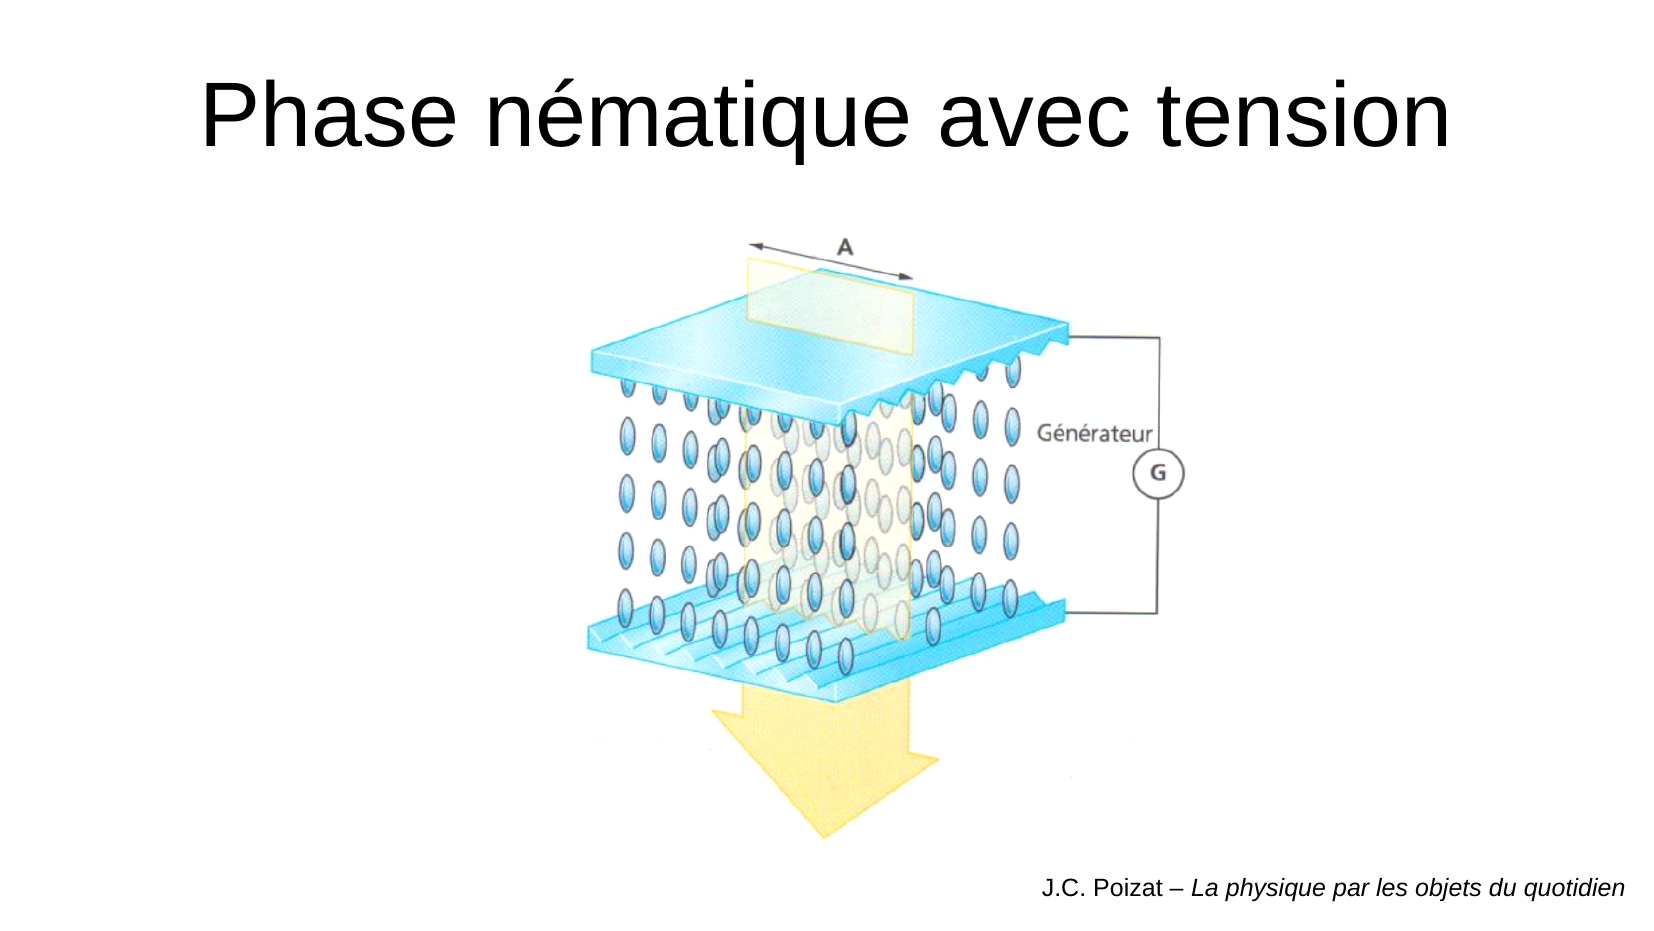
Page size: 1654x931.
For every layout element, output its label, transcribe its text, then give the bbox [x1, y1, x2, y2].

picture [543, 205, 1201, 875]
title Phase nématique avec tension [82, 37, 1571, 193]
text_box J.C. Poizat – La physique par les objets du quotidien [1027, 866, 1642, 910]
